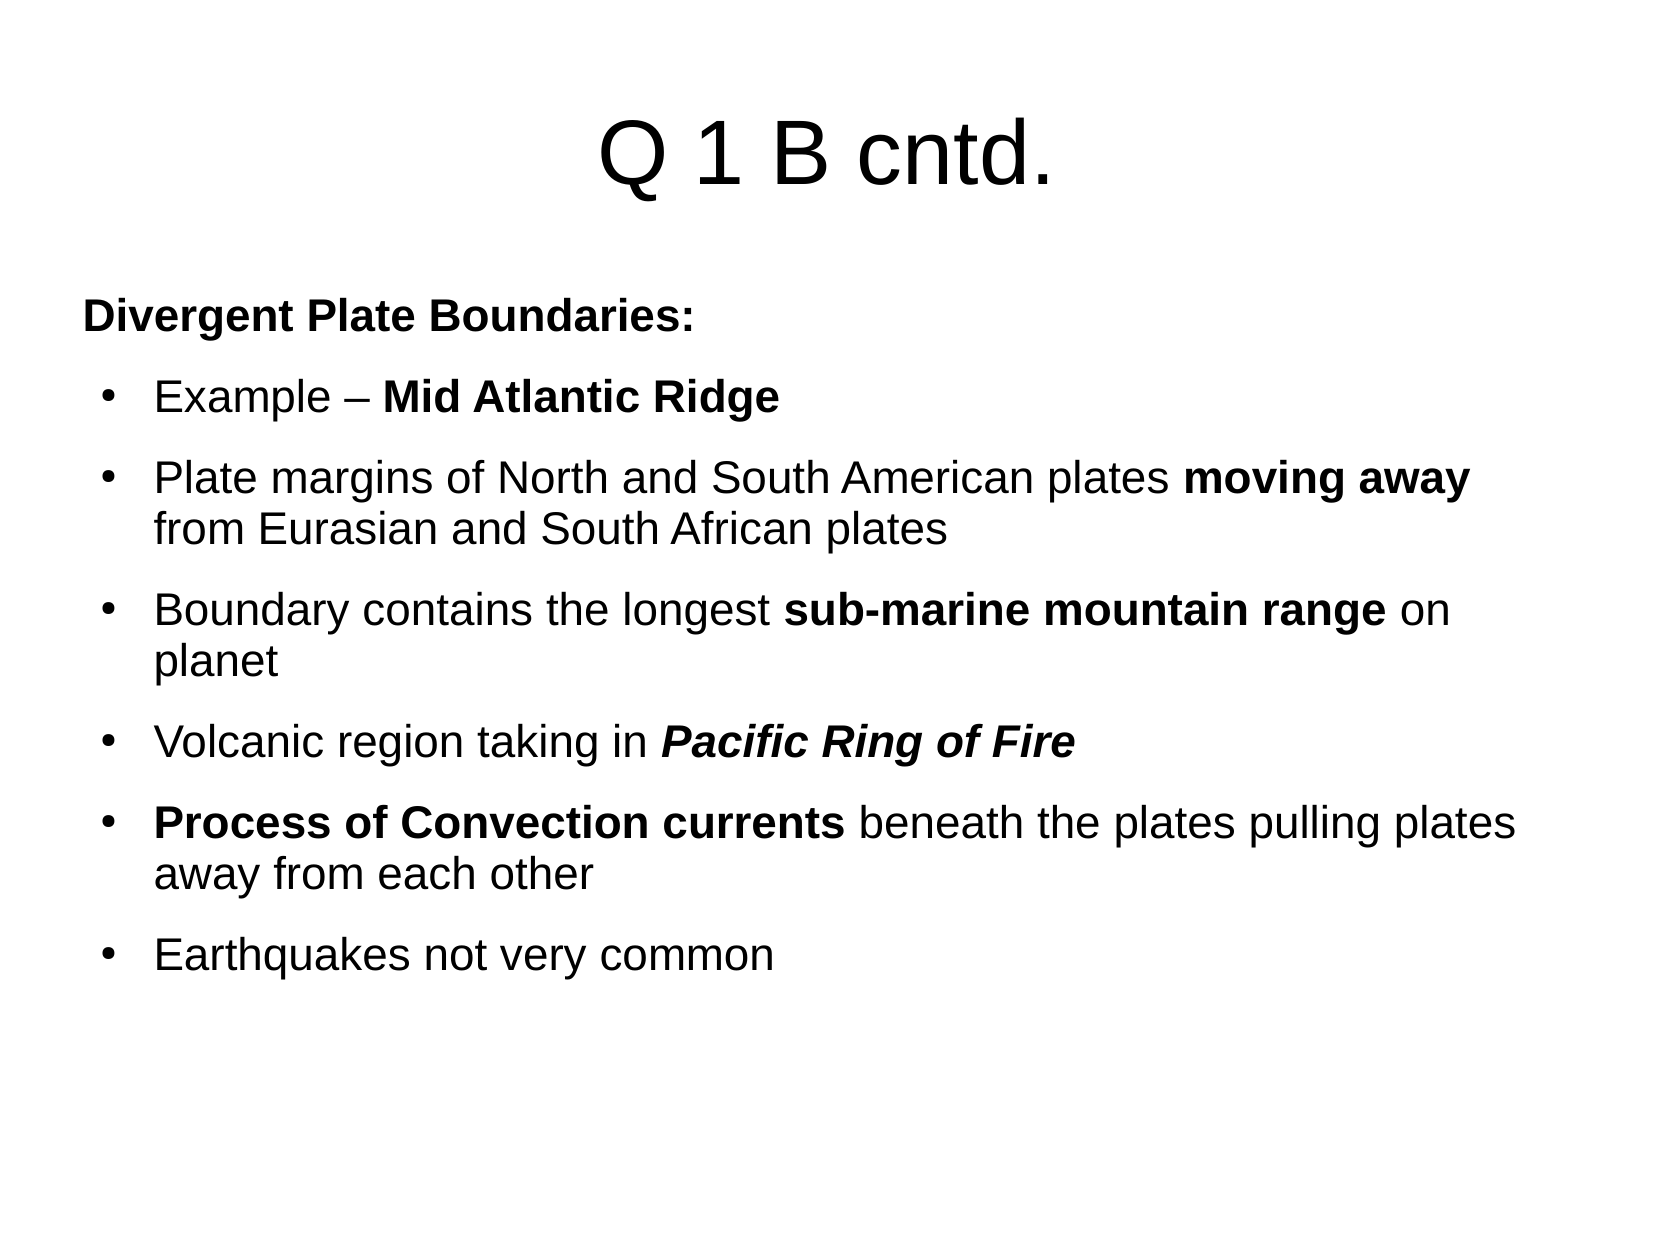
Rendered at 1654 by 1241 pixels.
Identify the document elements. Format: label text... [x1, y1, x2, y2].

list Divergent Plate Boundaries: Example – Mid Atlantic Ridge Plate margins of North and South American plates moving away from Eurasian and South African plates Boundary contains the longest sub-marine mountain range on planet Volcanic region taking in Pacific Ring of Fire Process of Convection currents beneath the plates pulling plates away from each other Earthquakes not very common [82, 290, 1571, 1094]
title Q 1 B cntd. [82, 56, 1571, 250]
